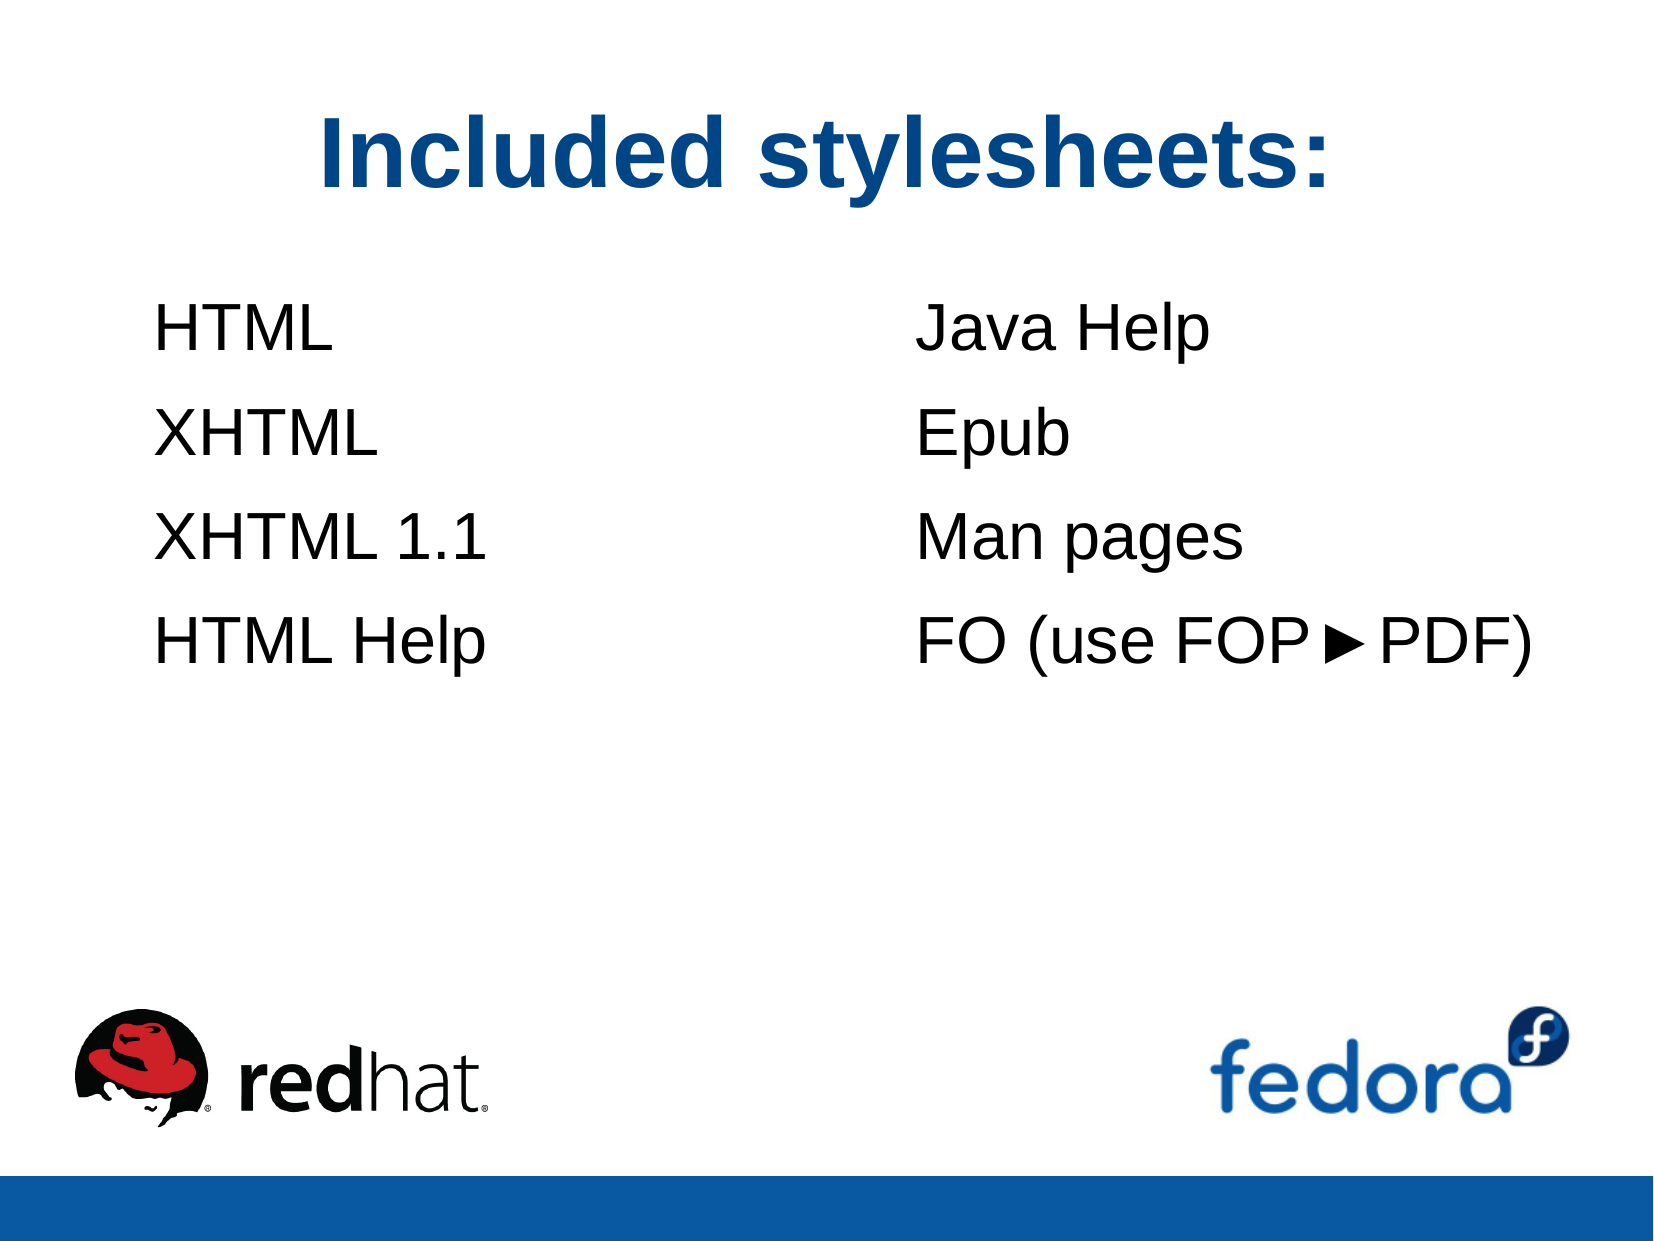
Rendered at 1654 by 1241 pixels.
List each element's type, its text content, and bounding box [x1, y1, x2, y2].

picture [1200, 997, 1576, 1125]
title Included stylesheets: [82, 49, 1571, 257]
list HTML XHTML XHTML 1.1 HTML Help [82, 290, 809, 1109]
picture [0, 1176, 1654, 1241]
list Java Help Epub Man pages FO (use FOP►PDF) [844, 290, 1571, 1095]
picture [75, 1009, 488, 1142]
